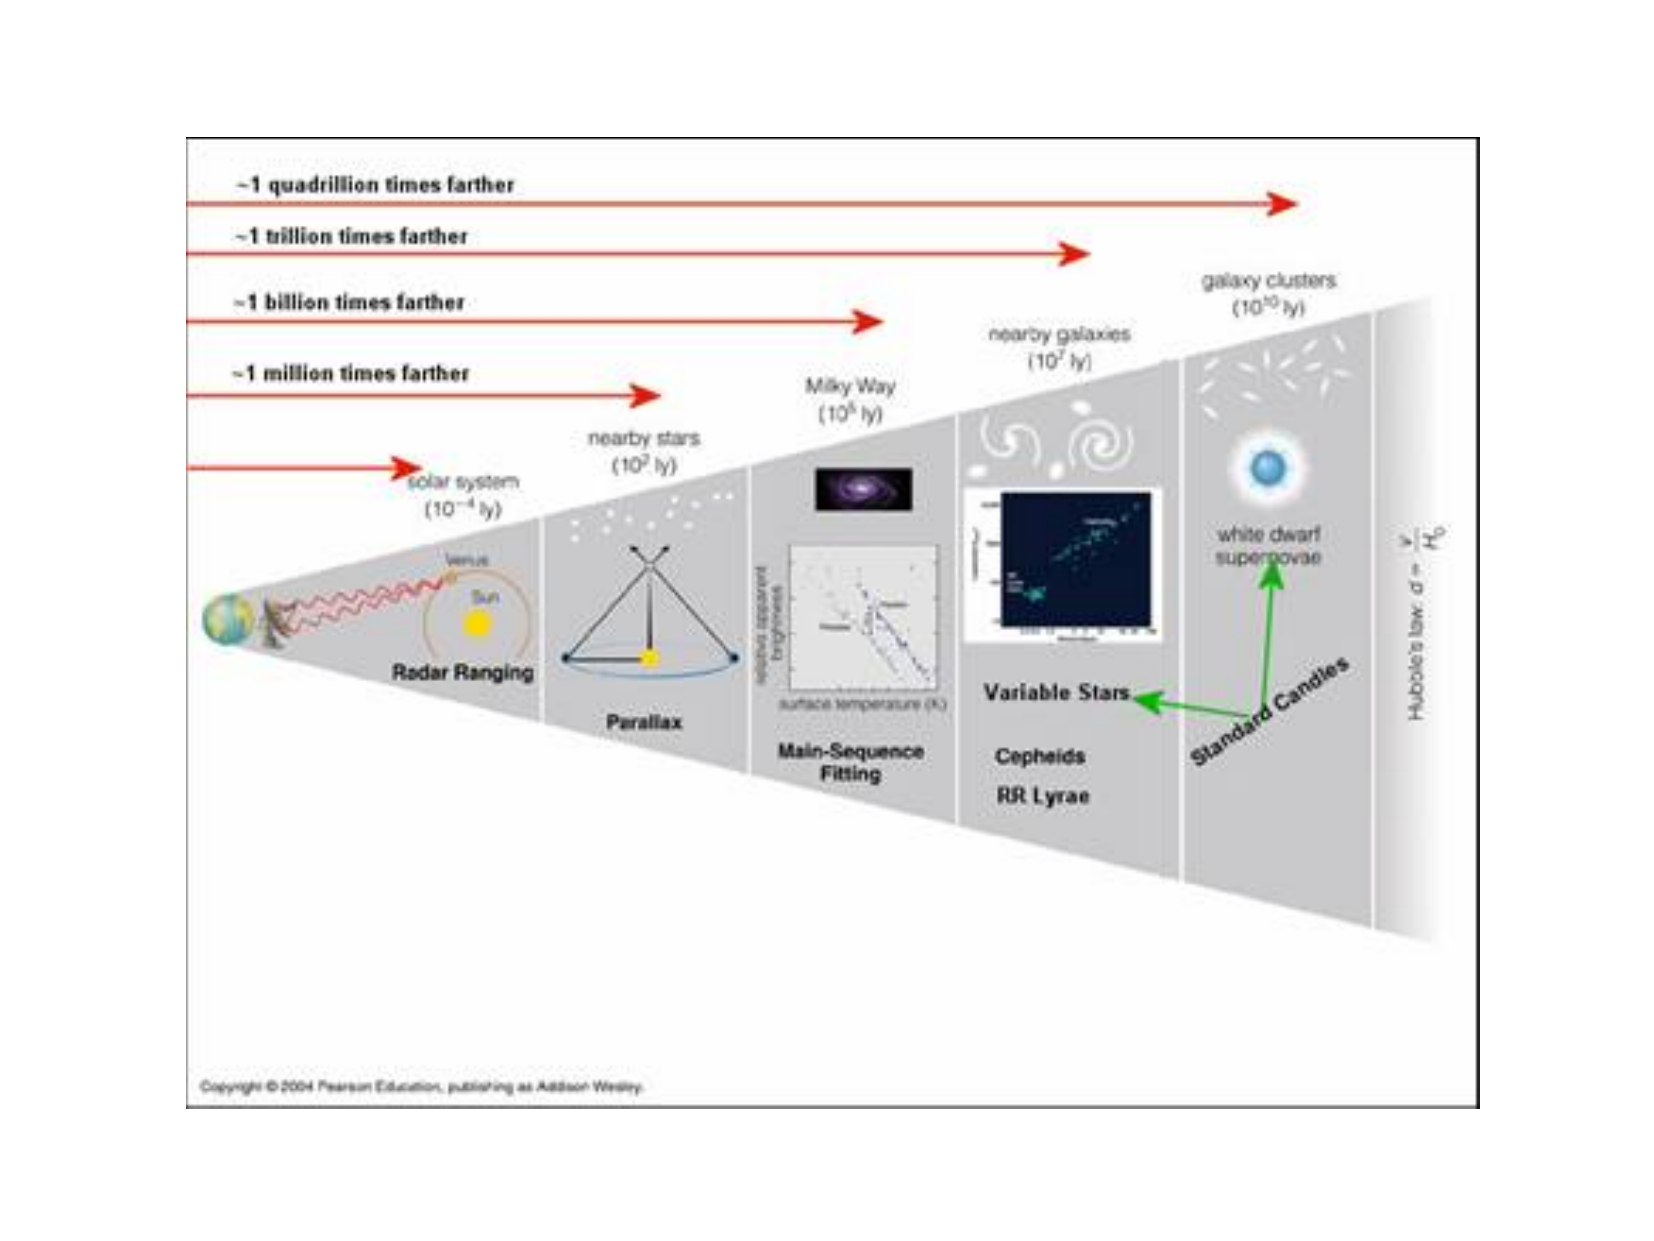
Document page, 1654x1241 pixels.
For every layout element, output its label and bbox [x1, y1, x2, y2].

picture [186, 137, 1480, 1109]
